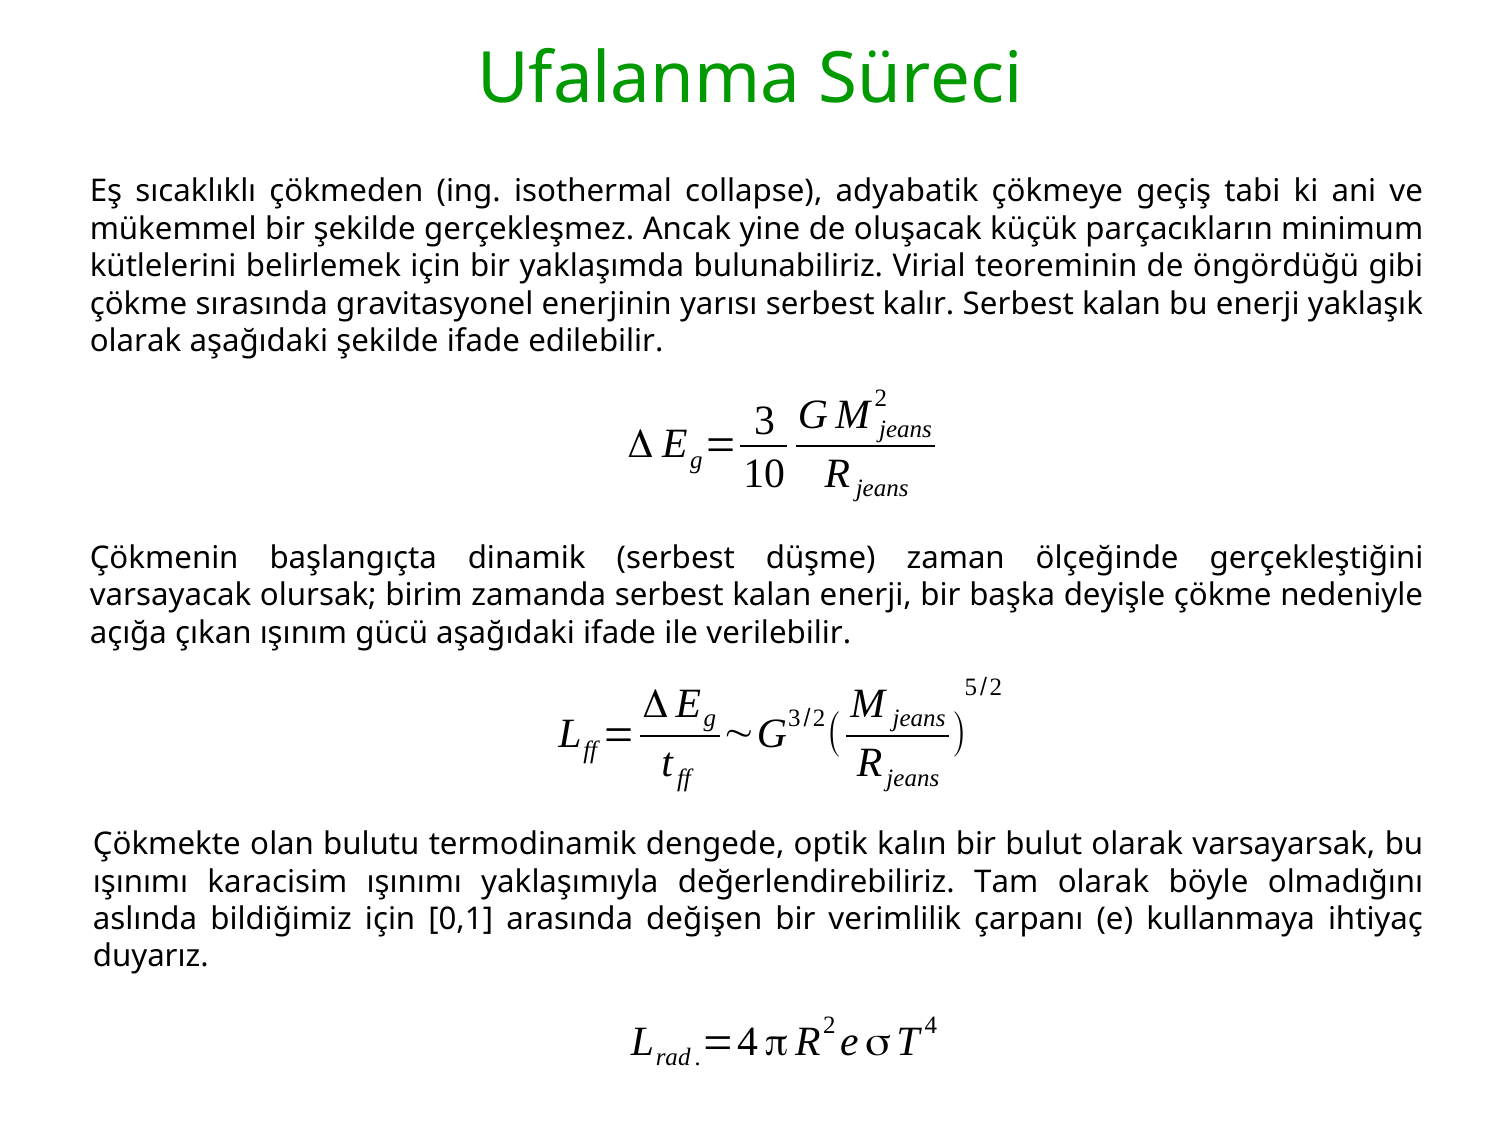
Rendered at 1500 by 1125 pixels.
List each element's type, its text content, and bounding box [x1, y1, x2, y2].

chart [623, 1012, 945, 1071]
title Ufalanma Süreci [75, 9, 1426, 139]
text_box Eş sıcaklıklı çökmeden (ing. isothermal collapse), adyabatik çökmeye geçiş tabi ki ani ve mükemmel bir şekilde gerçekleşmez. Ancak yine de oluşacak küçük parçacıkların minimum kütlelerini belirlemek için bir yaklaşımda bulunabiliriz. Virial teoreminin de öngördüğü gibi çökme sırasında gravitasyonel enerjinin yarısı serbest kalır. Serbest kalan bu enerji yaklaşık olarak aşağıdaki şekilde ifade edilebilir. [75, 163, 1441, 366]
chart [621, 384, 943, 503]
text_box Çökmenin başlangıçta dinamik (serbest düşme) zaman ölçeğinde gerçekleştiğini varsayacak olursak; birim zamanda serbest kalan enerji, bir başka deyişle çökme nedeniyle açığa çıkan ışınım gücü aşağıdaki ifade ile verilebilir. [75, 529, 1441, 676]
text_box Çökmekte olan bulutu termodinamik dengede, optik kalın bir bulut olarak varsayarsak, bu ışınımı karacisim ışınımı yaklaşımıyla değerlendirebiliriz. Tam olarak böyle olmadığını aslında bildiğimiz için [0,1] arasında değişen bir verimlilik çarpanı (e) kullanmaya ihtiyaç duyarız. [78, 815, 1441, 981]
chart [550, 673, 1008, 792]
